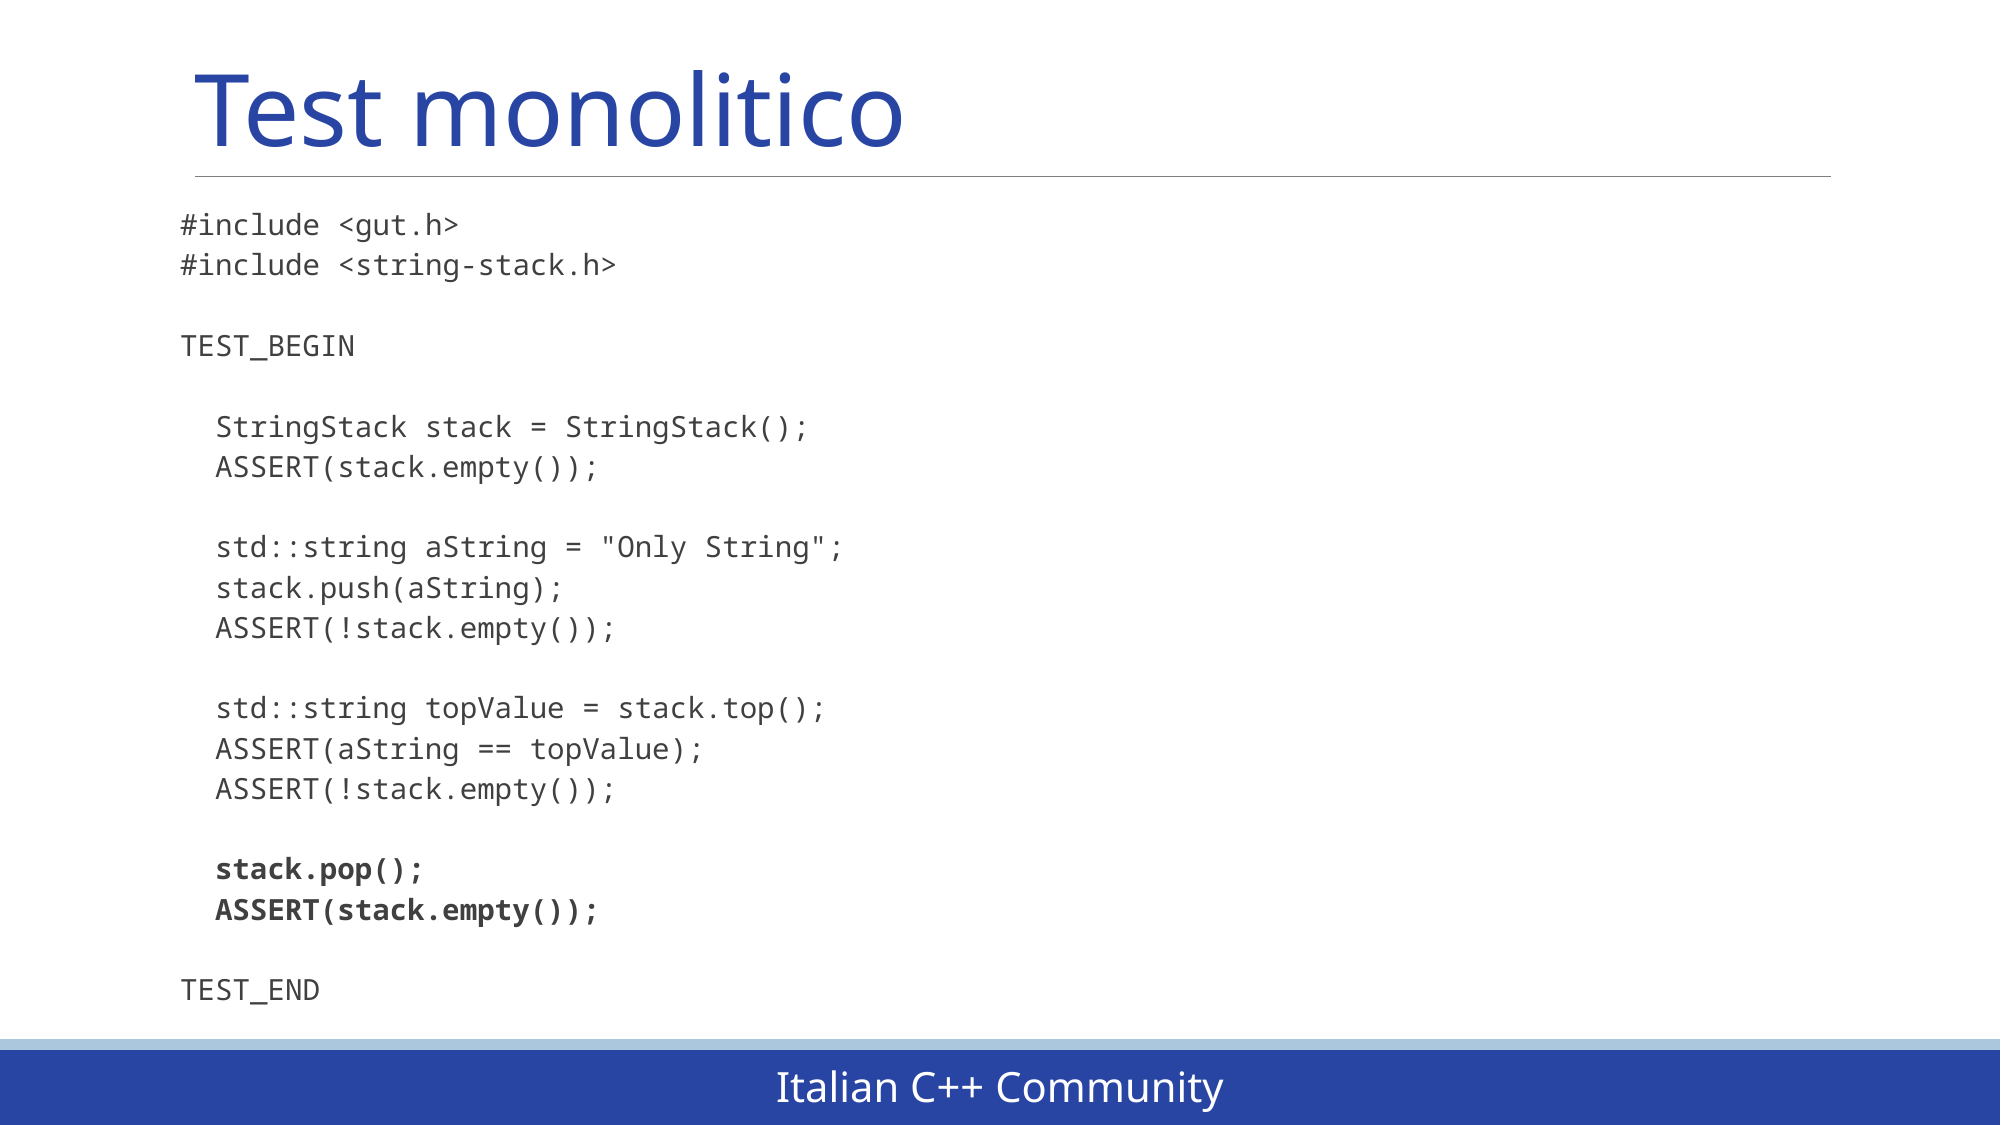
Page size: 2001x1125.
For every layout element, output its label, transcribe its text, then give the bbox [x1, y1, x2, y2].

title Test monolitico [179, 2, 1830, 175]
list #include <gut.h> #include <string-stack.h> TEST_BEGIN StringStack stack = StringStack(); ASSERT(stack.empty()); std::string aString = "Only String"; stack.push(aString); ASSERT(!stack.empty()); std::string topValue = stack.top(); ASSERT(aString == topValue); ASSERT(!stack.empty()); stack.pop(); ASSERT(stack.empty()); TEST_END [179, 202, 1830, 1011]
